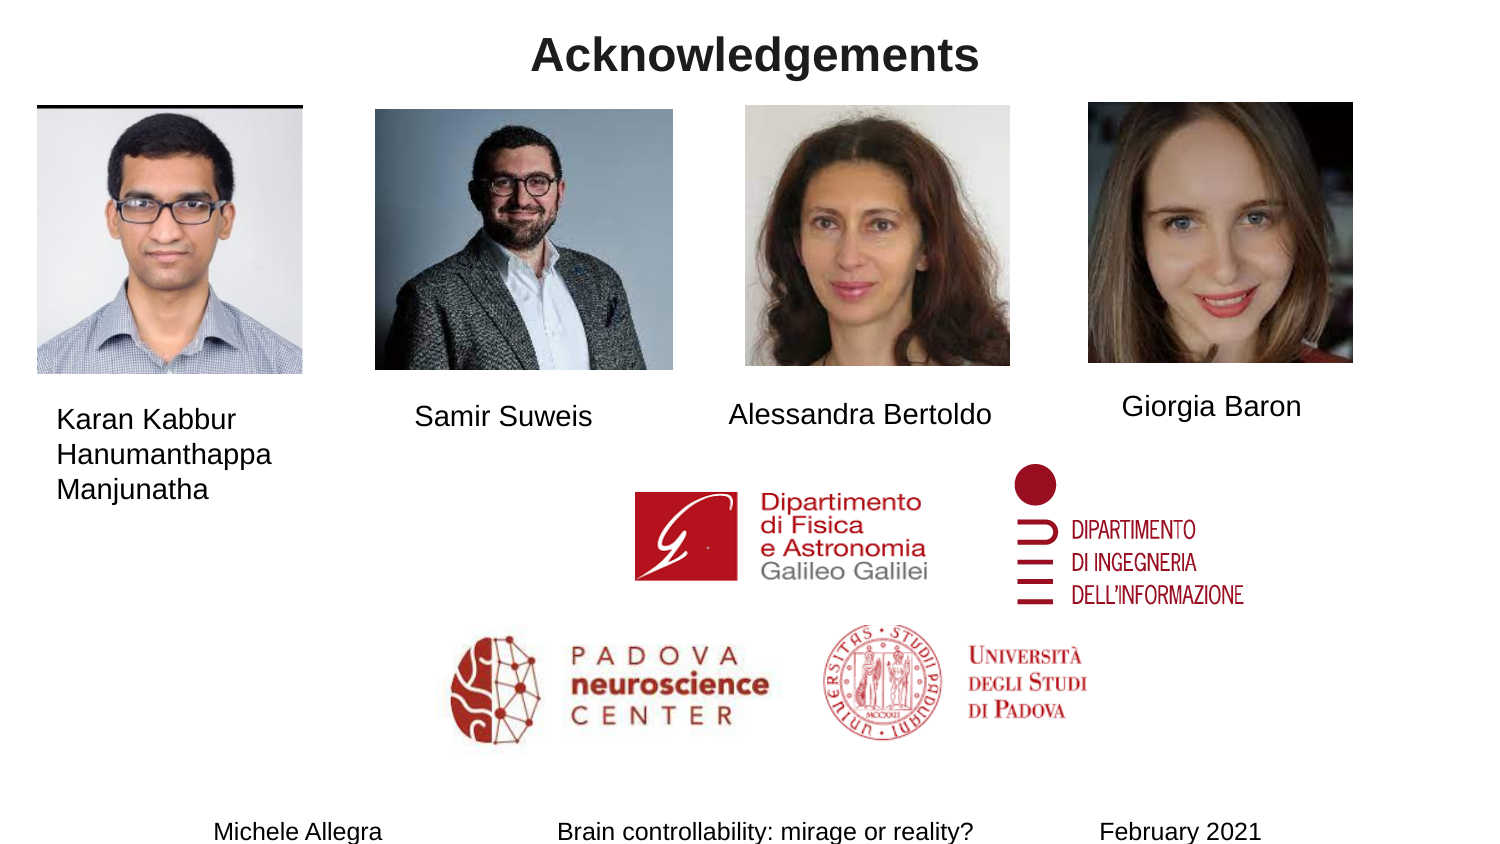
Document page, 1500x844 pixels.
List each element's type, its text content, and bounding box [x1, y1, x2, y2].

text_box Alessandra Bertoldo [713, 380, 1041, 446]
text_box Giorgia Baron [1106, 372, 1434, 438]
text_box Karan Kabbur Hanumanthappa Manjunatha [41, 385, 290, 521]
text_box Acknowledgements [74, 30, 1436, 132]
picture [375, 109, 673, 370]
text_box Michele Allegra Brain controllability: mirage or reality? February 2021 [64, 804, 1415, 844]
picture [435, 448, 1295, 804]
picture [745, 105, 1010, 366]
text_box Samir Suweis [399, 382, 648, 448]
picture [37, 105, 303, 374]
picture [1088, 102, 1353, 363]
